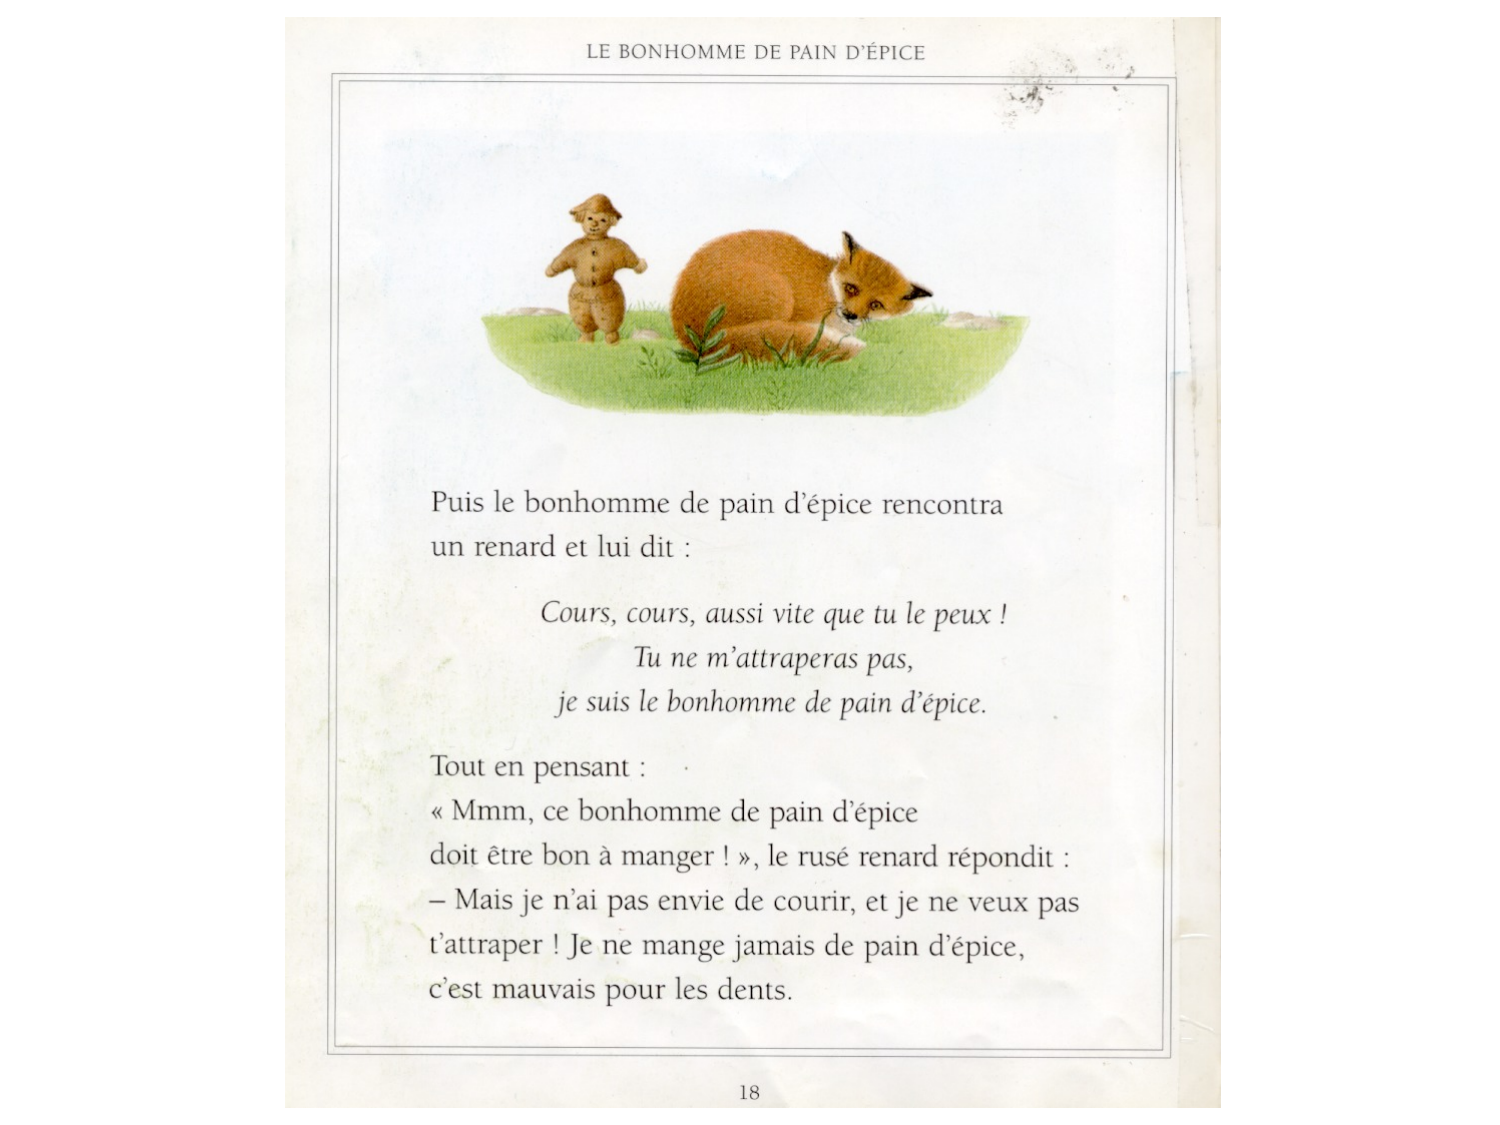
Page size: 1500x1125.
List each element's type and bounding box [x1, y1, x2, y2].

picture [285, 17, 1221, 1108]
